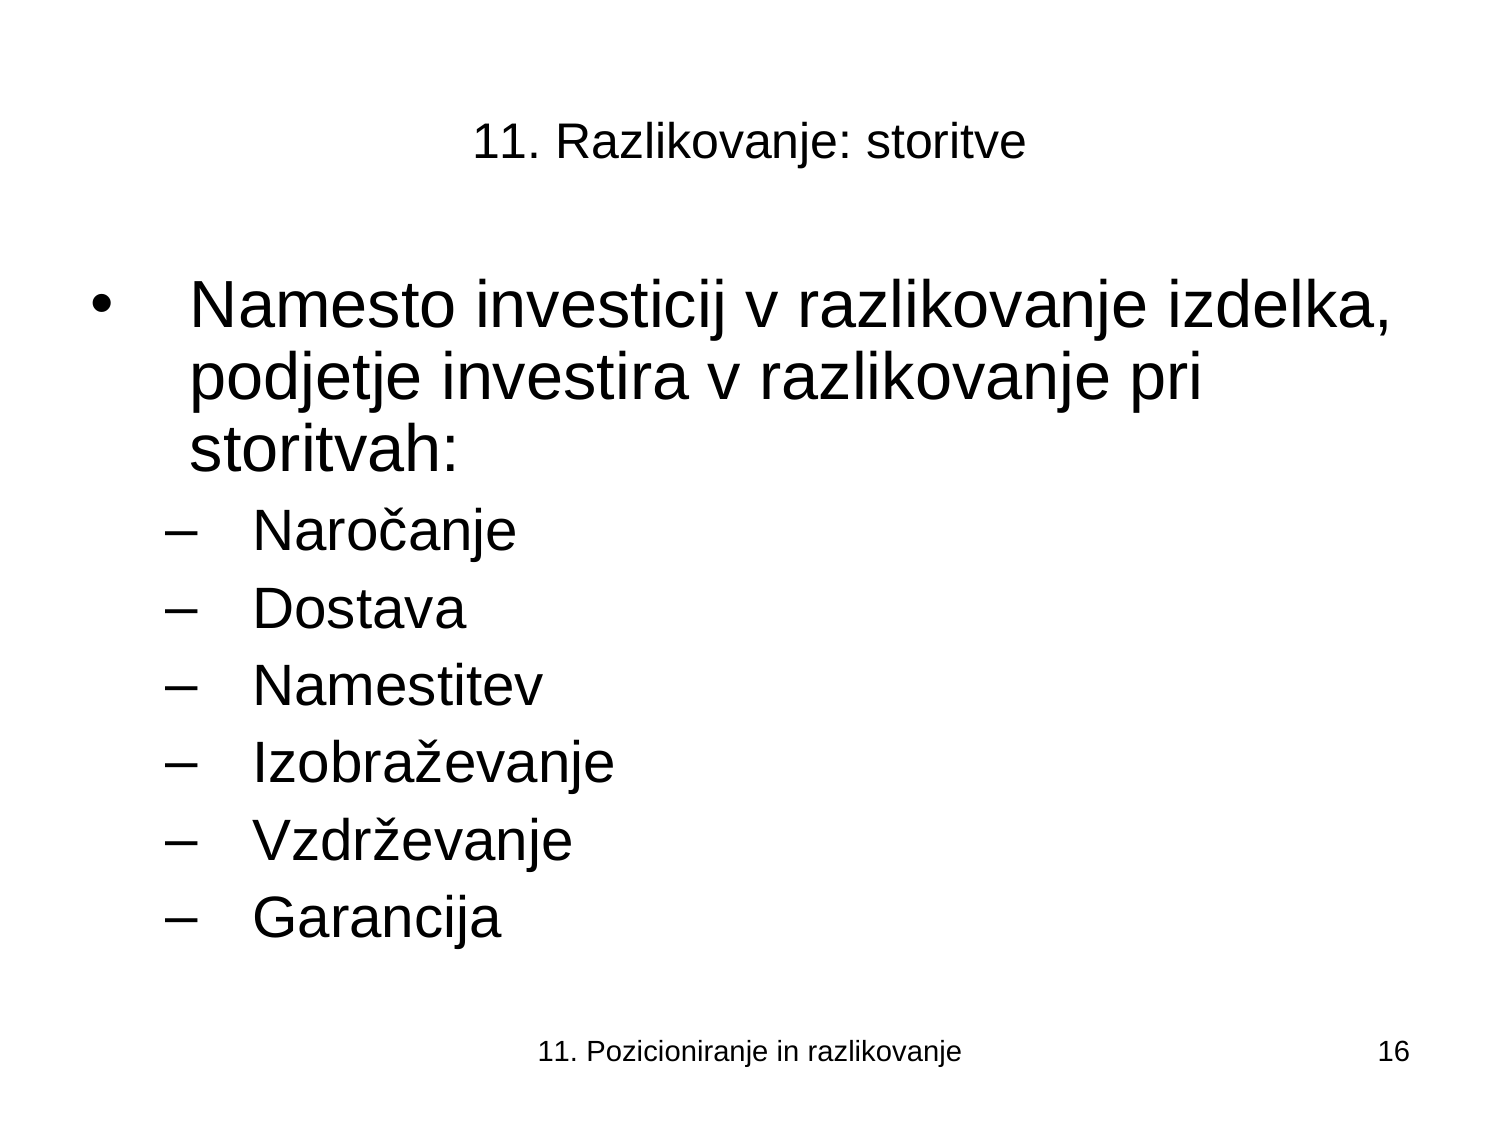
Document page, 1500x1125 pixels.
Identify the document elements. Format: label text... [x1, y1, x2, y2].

list Namesto investicij v razlikovanje izdelka, podjetje investira v razlikovanje pri storitvah: Naročanje Dostava Namestitev Izobraževanje Vzdrževanje Garancija [75, 262, 1426, 1006]
text_box 11. Pozicioniranje in razlikovanje [512, 1024, 988, 1103]
title 11. Razlikovanje: storitve [75, 45, 1426, 233]
text_box <number> [1074, 1024, 1426, 1103]
